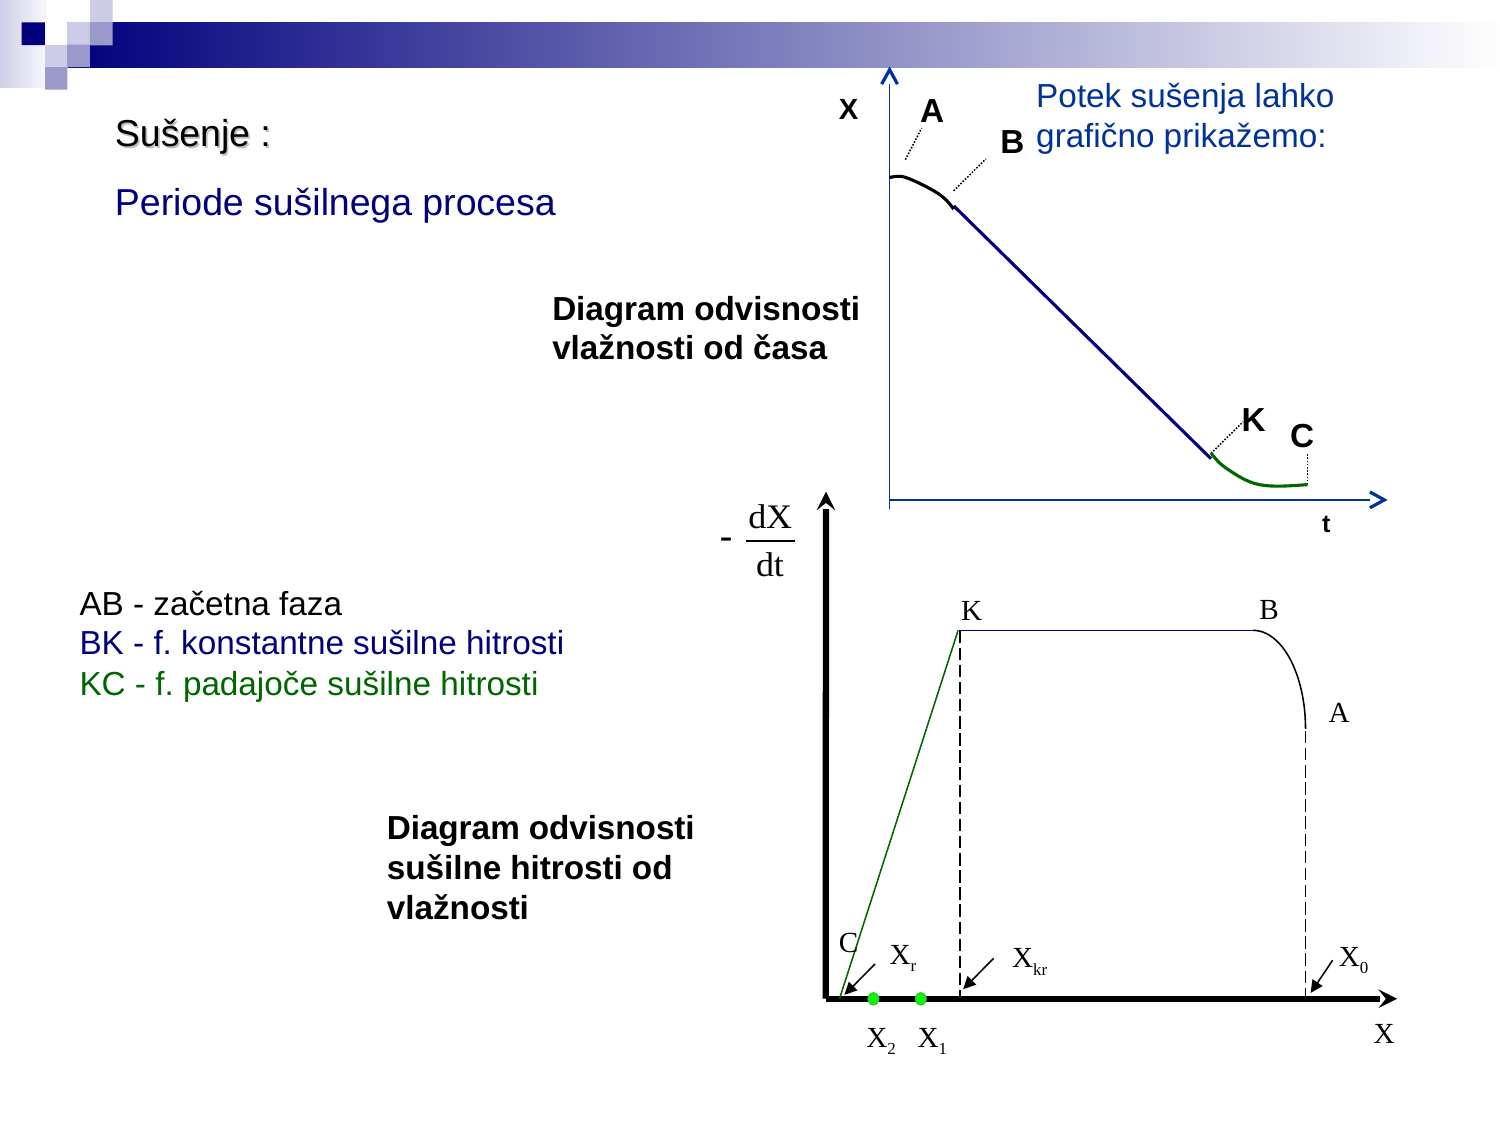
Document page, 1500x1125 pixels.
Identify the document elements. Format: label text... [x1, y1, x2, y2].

text_box X2 X1 [844, 1010, 981, 1066]
text_box Diagram odvisnosti vlažnosti od časa [537, 278, 880, 388]
text_box Sušenje : Periode sušilnega procesa [100, 101, 786, 231]
picture [714, 495, 802, 585]
text_box A [905, 81, 954, 130]
text_box A [1313, 686, 1362, 737]
text_box B [1244, 582, 1304, 633]
text_box B [985, 112, 1034, 161]
text_box C [824, 915, 872, 966]
text_box [868, 992, 879, 1005]
text_box [915, 992, 927, 1005]
text_box K [1226, 390, 1276, 439]
text_box X [1358, 1006, 1436, 1058]
text_box Potek sušenja lahko grafično prikažemo: [1021, 66, 1435, 162]
text_box AB - začetna faza BK - f. konstantne sušilne hitrosti KC - f. padajoče sušilne hitrosti [64, 574, 727, 771]
text_box Xkr [997, 931, 1081, 987]
text_box X0 [1324, 929, 1398, 985]
text_box K [946, 583, 991, 635]
text_box X [809, 82, 874, 146]
text_box t [1307, 499, 1356, 563]
text_box Diagram odvisnosti sušilne hitrosti od vlažnosti [372, 798, 786, 925]
text_box C [1275, 406, 1324, 455]
text_box Xr [874, 927, 954, 983]
